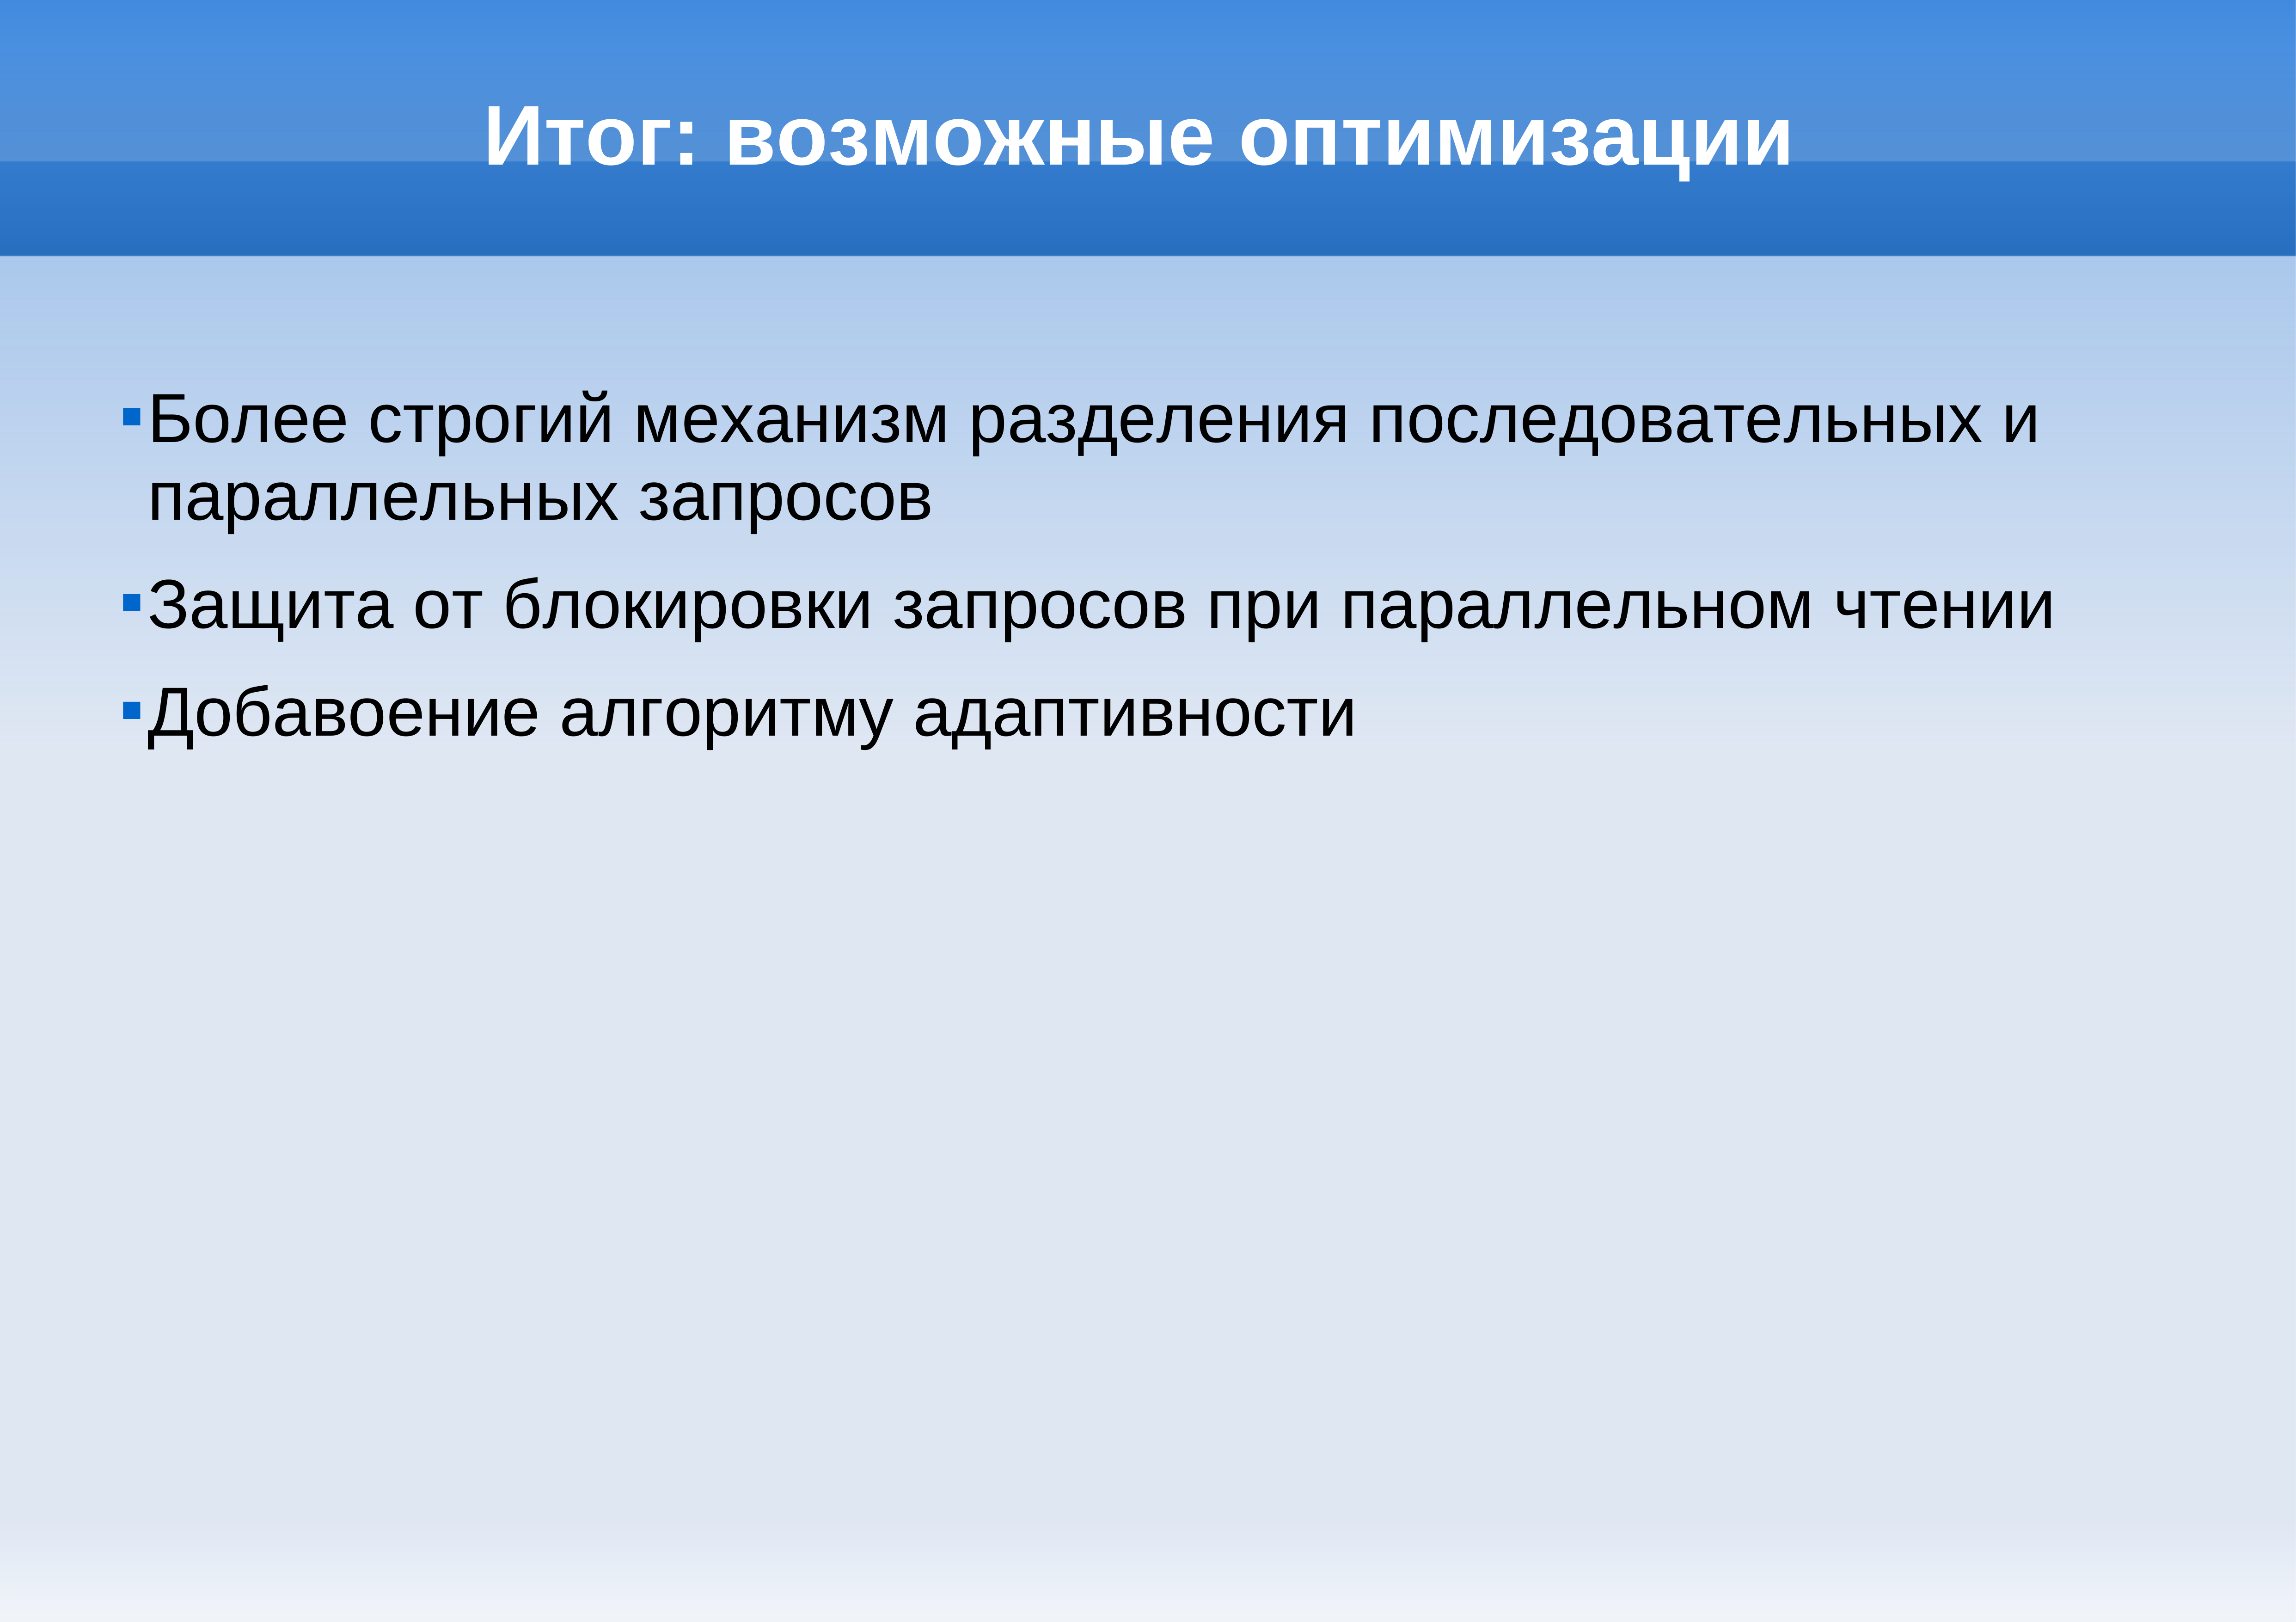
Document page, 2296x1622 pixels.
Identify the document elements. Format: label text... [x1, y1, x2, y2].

list Более строгий механизм разделения последовательных и параллельных запросов Защита от блокировки запросов при параллельном чтении Добавоение алгоритму адаптивности [115, 379, 2181, 1444]
title Итог: возможные оптимизации [106, 0, 2173, 271]
picture [0, 0, 2296, 1622]
